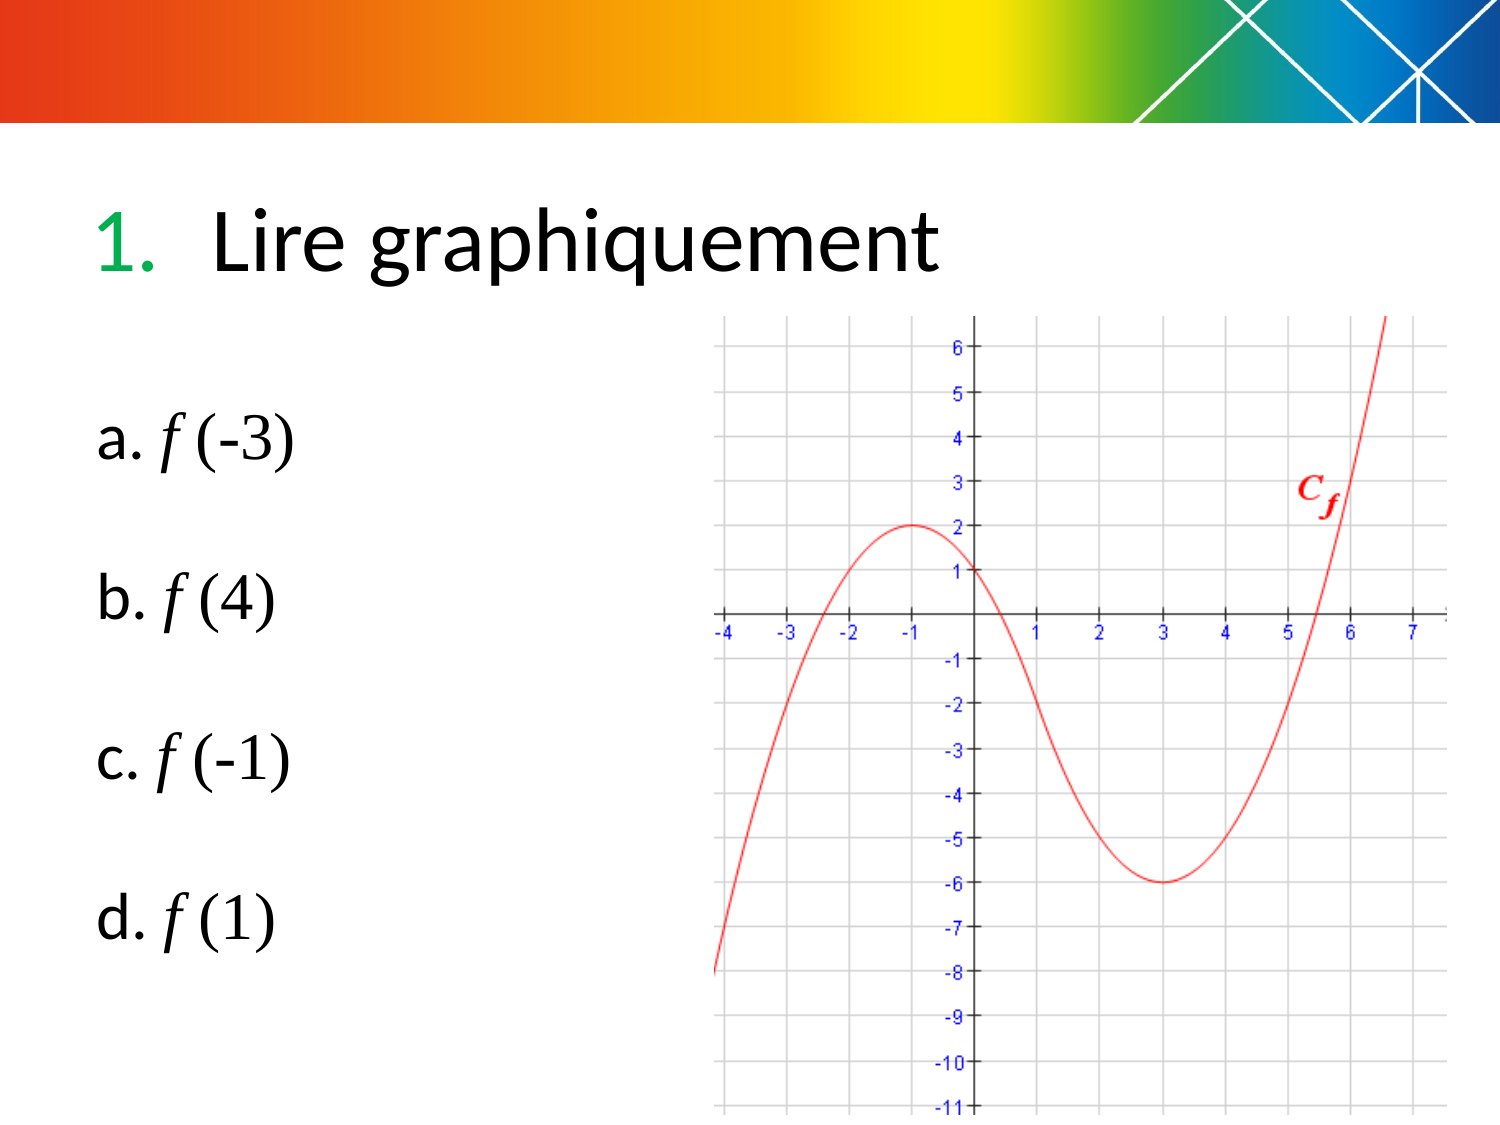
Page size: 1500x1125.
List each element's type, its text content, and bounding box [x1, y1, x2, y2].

title Lire graphiquement [75, 163, 1426, 305]
picture [1340, 0, 1500, 123]
picture [714, 316, 1447, 1115]
text_box a. f (-3) b. f (4) c. f (-1) d. f (1) [82, 385, 691, 1041]
picture [0, 0, 1359, 123]
